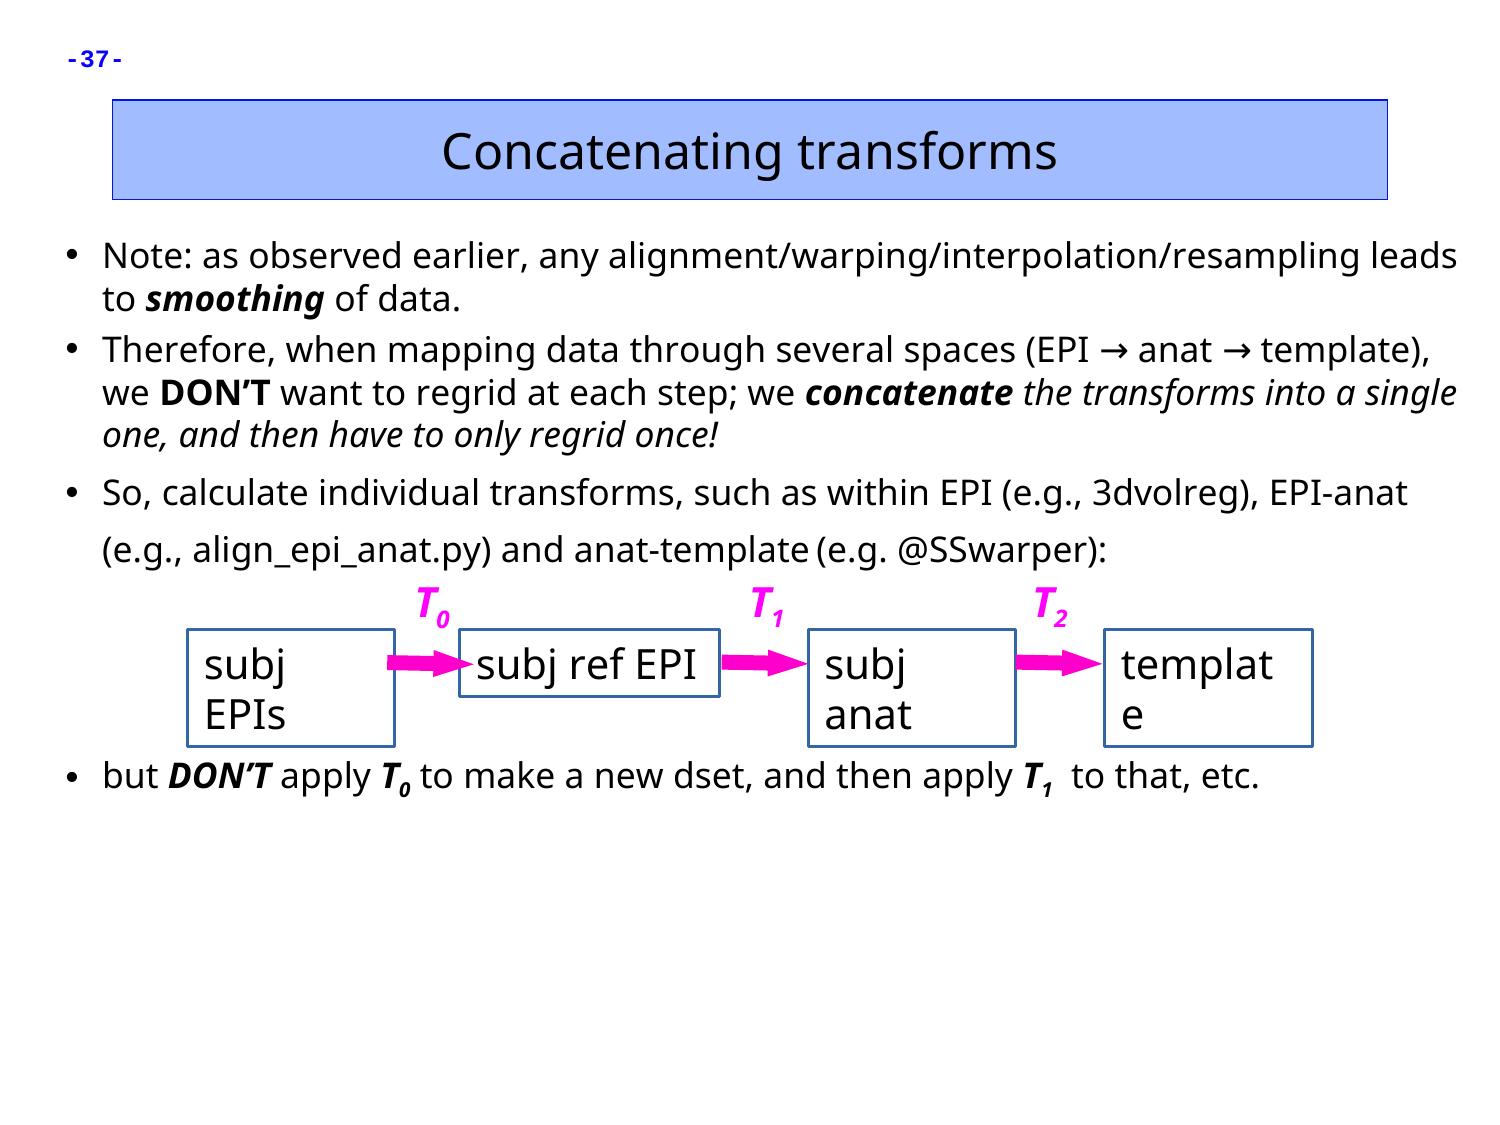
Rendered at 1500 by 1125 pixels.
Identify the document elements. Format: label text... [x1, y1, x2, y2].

text_box template [1104, 629, 1313, 697]
text_box Concatenating transforms [112, 99, 1388, 200]
text_box subj ref EPI [459, 629, 720, 697]
text_box T1 [732, 566, 823, 642]
text_box T0 [398, 567, 488, 643]
text_box subj anat [808, 629, 1016, 697]
text_box Note: as observed earlier, any alignment/warping/interpolation/resampling leads to smoothing of data. Therefore, when mapping data through several spaces (EPI → anat → template), we DON’T want to regrid at each step; we concatenate the transforms into a single one, and then have to only regrid once! So, calculate individual transforms, such as within EPI (e.g., 3dvolreg), EPI-anat (e.g., align_epi_anat.py) and anat-template (e.g. @SSwarper): but DON’T apply T0 to make a new dset, and then apply T1 to that, etc. [49, 226, 1478, 867]
text_box T2 [1015, 566, 1106, 642]
text_box subj EPIs [187, 629, 395, 697]
